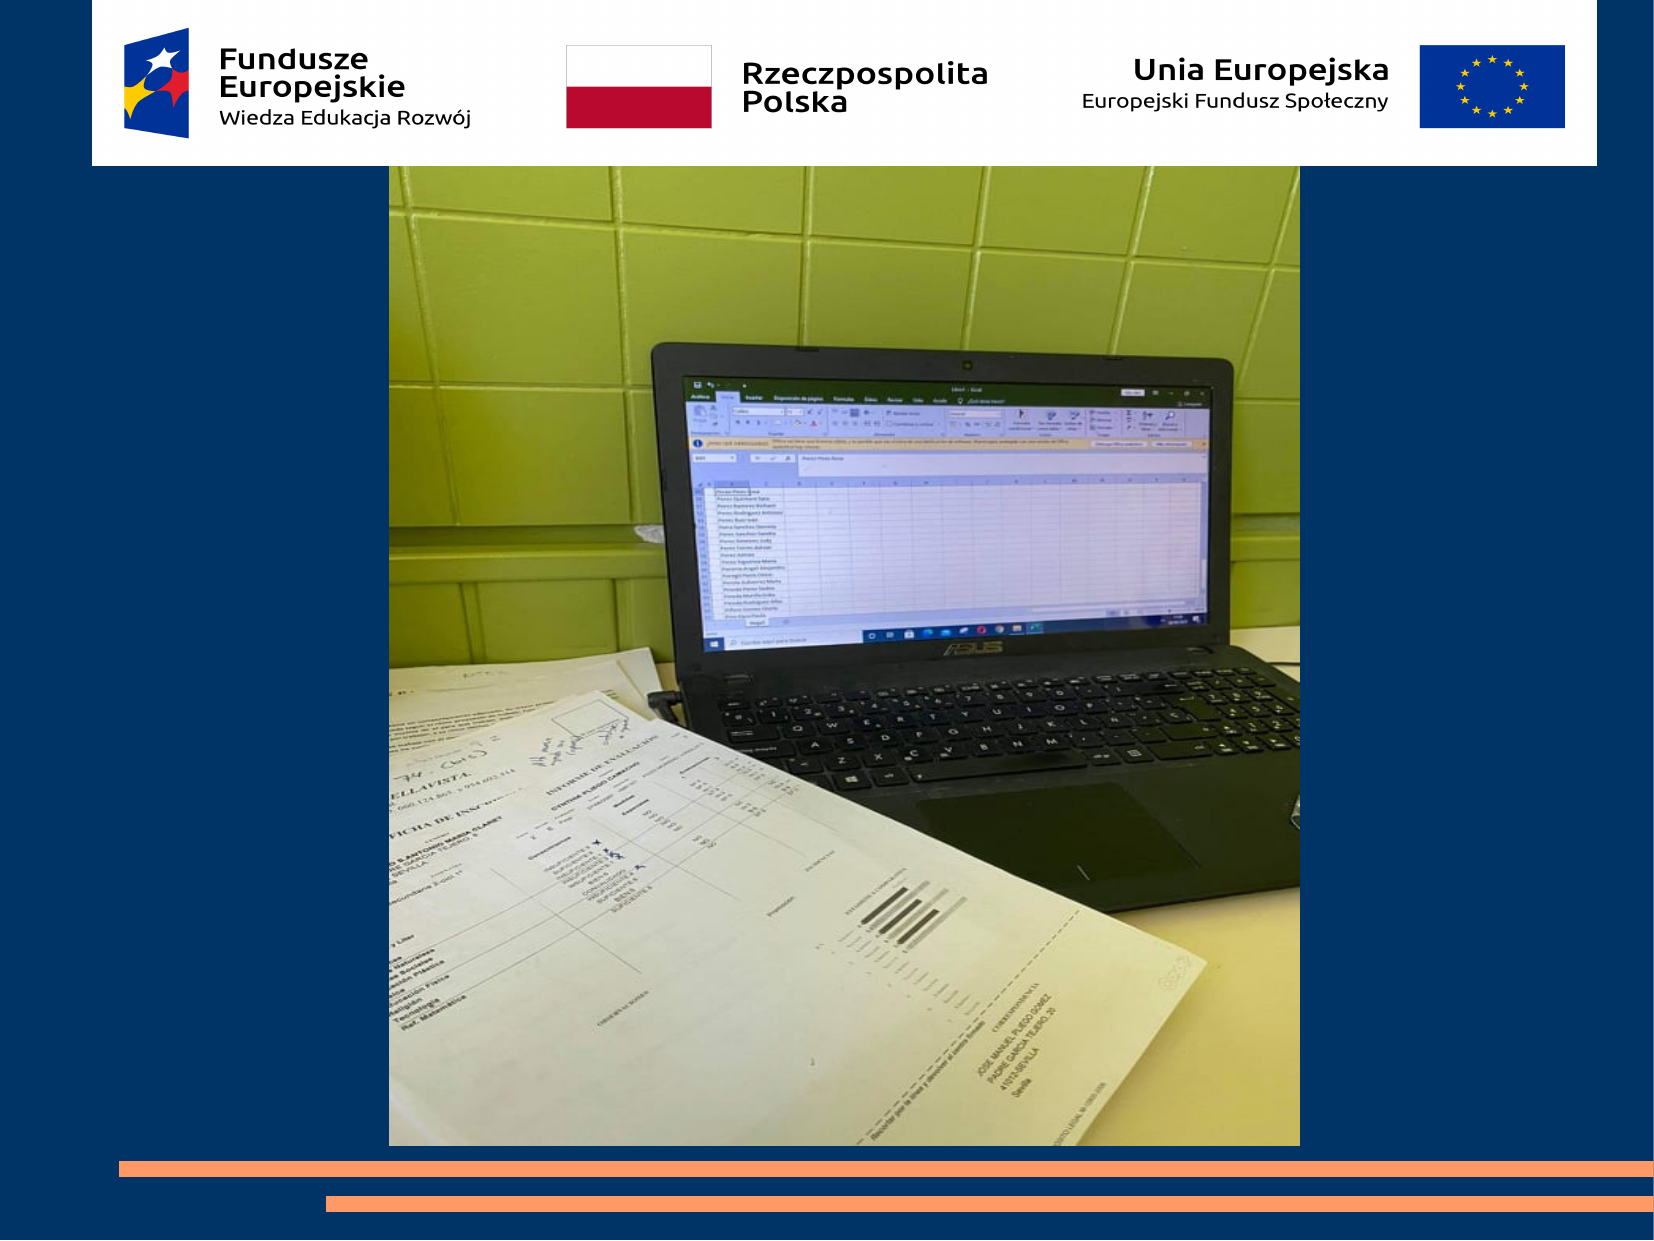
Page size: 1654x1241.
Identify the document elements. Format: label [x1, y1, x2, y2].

picture [92, 0, 1597, 1146]
